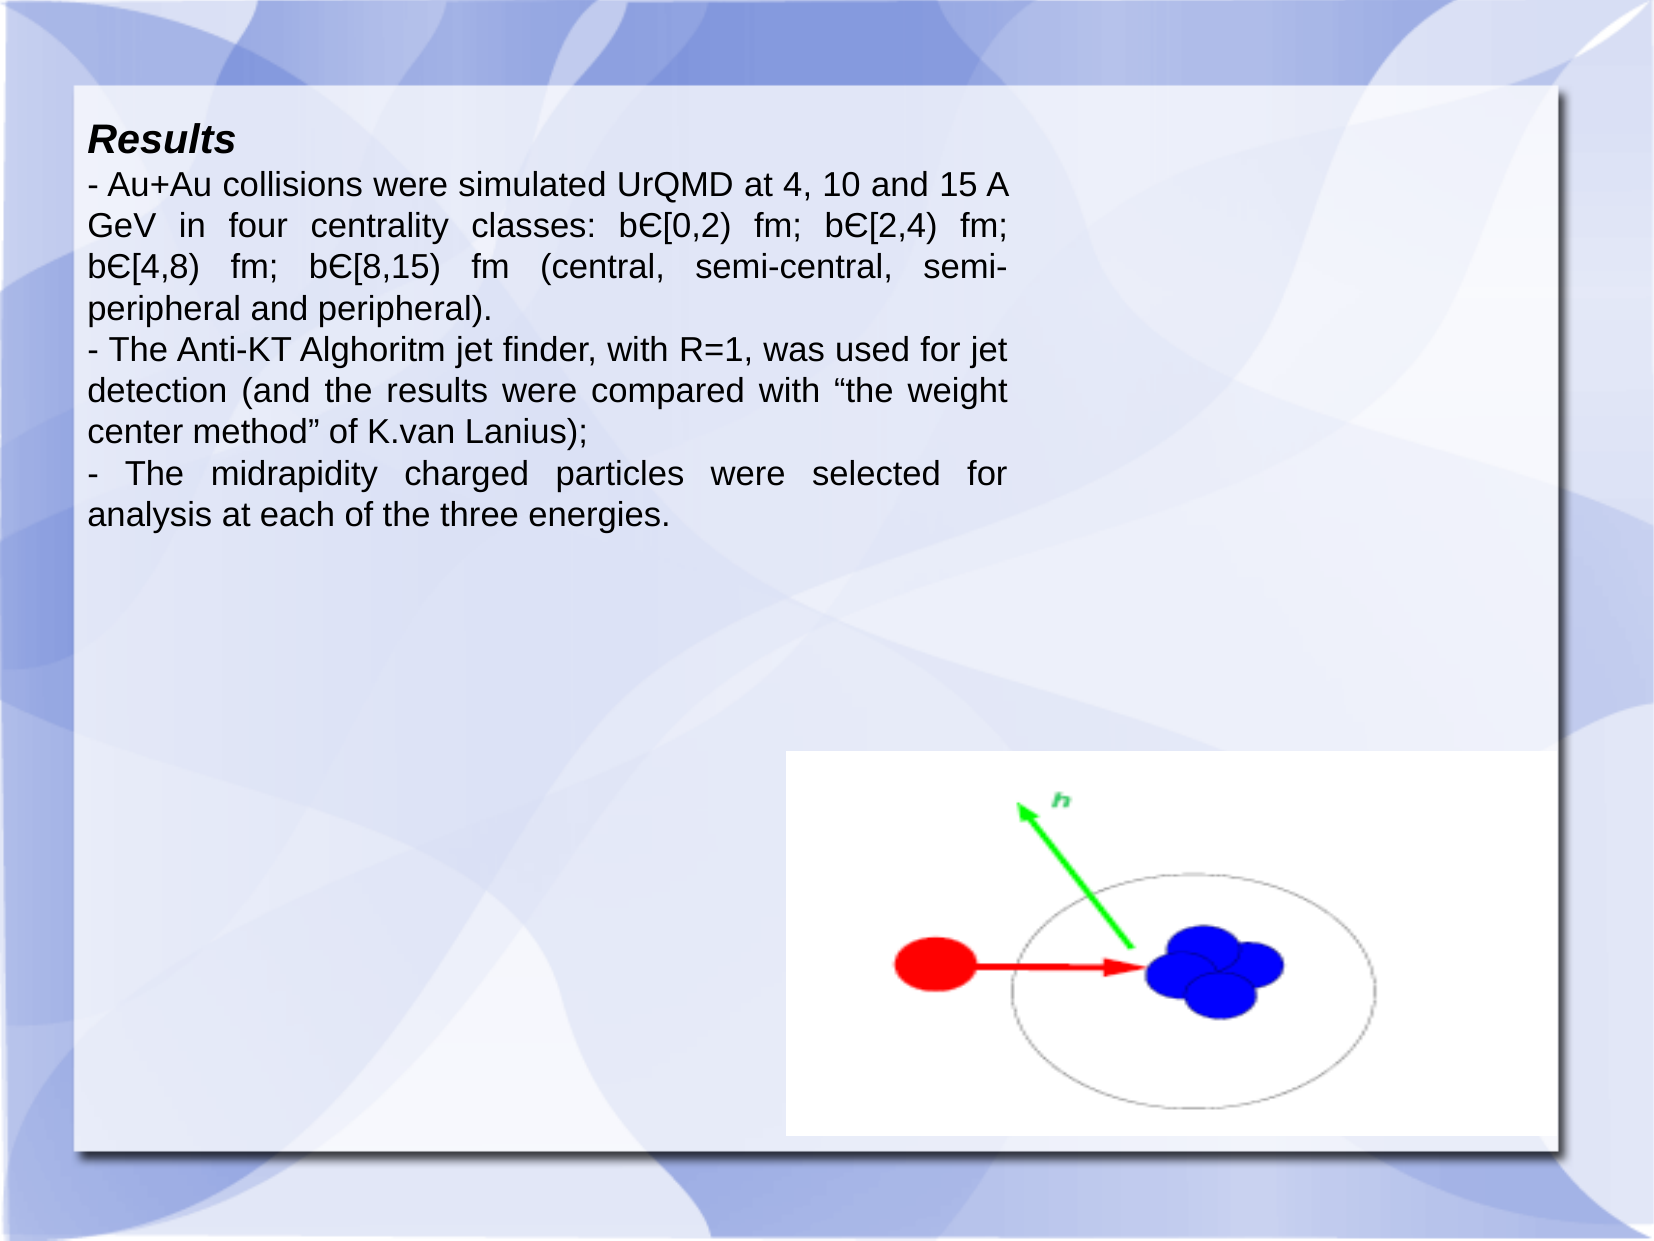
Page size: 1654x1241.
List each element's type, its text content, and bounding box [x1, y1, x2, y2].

text_box Results - Au+Au collisions were simulated UrQMD at 4, 10 and 15 A GeV in four centrality classes: bЄ[0,2) fm; bЄ[2,4) fm; bЄ[4,8) fm; bЄ[8,15) fm (central, semi-central, semi-peripheral and peripheral). - The Anti-KT Alghoritm jet finder, with R=1, was used for jet detection (and the results were compared with “the weight center method” of K.van Lanius); - The midrapidity charged particles were selected for analysis at each of the three energies. [72, 104, 1030, 541]
picture [786, 751, 1557, 1136]
